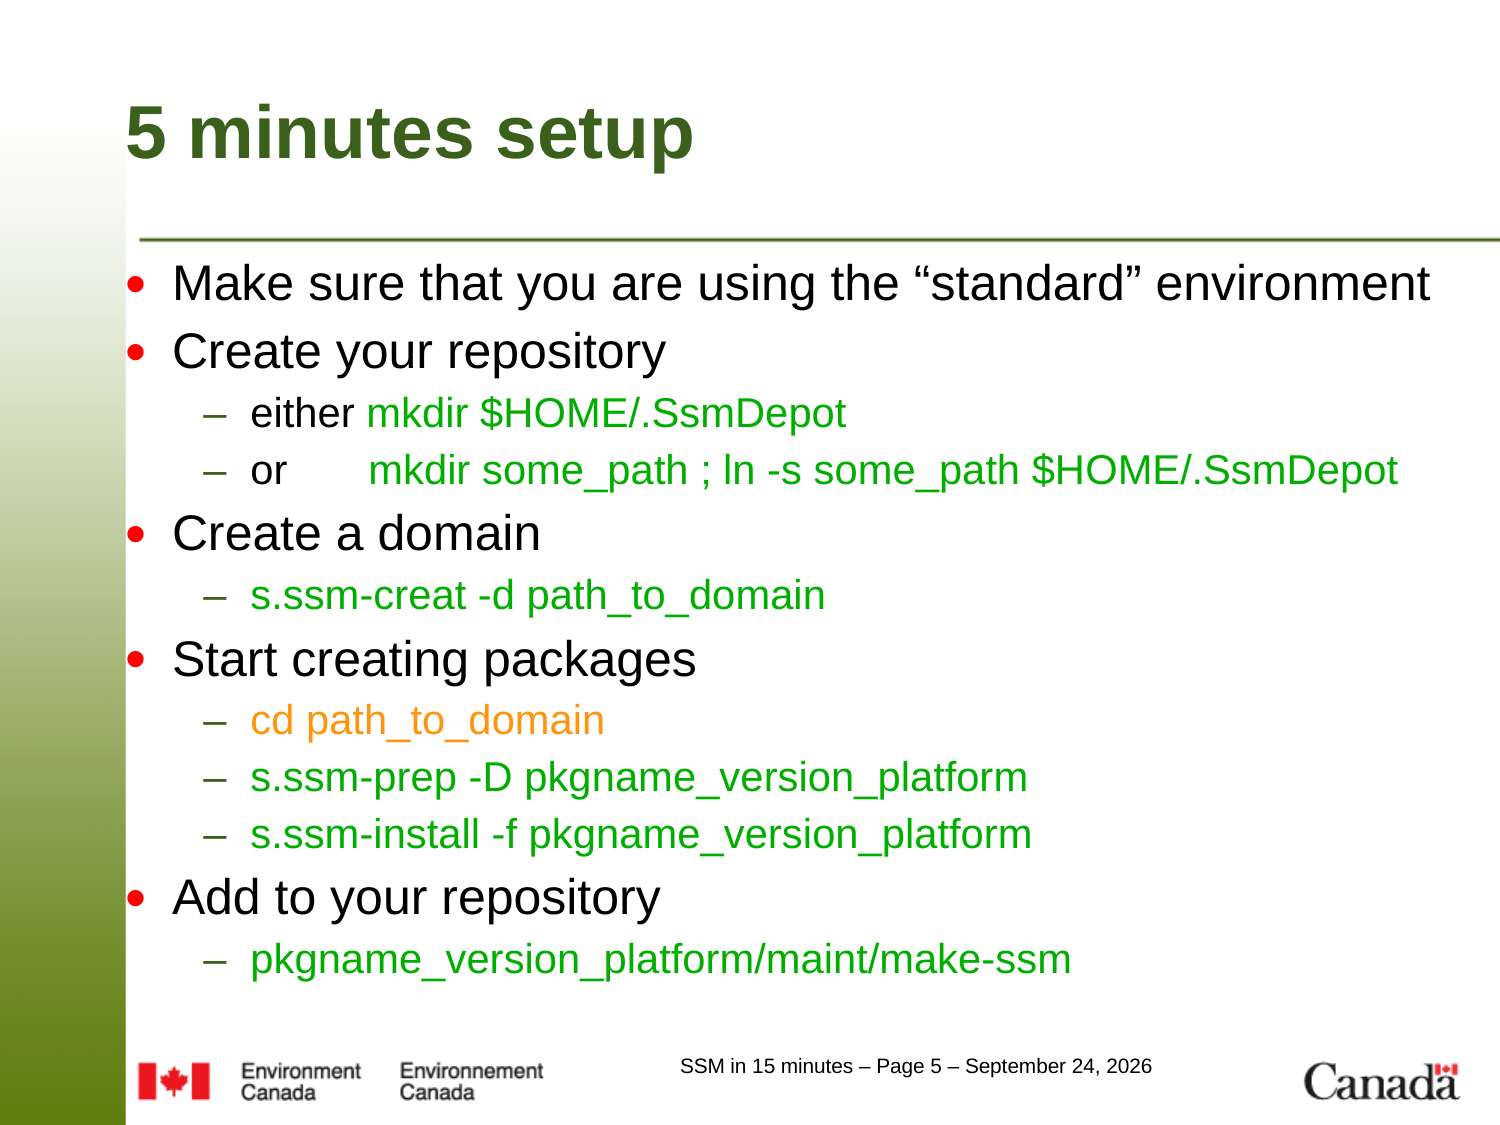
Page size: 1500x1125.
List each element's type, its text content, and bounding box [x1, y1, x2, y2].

list Make sure that you are using the “standard” environment Create your repository either mkdir $HOME/.SsmDepot or mkdir some_path ; ln -s some_path $HOME/.SsmDepot Create a domain s.ssm-creat -d path_to_domain Start creating packages cd path_to_domain s.ssm-prep -D pkgname_version_platform s.ssm-install -f pkgname_version_platform Add to your repository pkgname_version_platform/maint/make-ssm [125, 255, 1463, 1009]
title 5 minutes setup [125, 52, 1463, 213]
picture [0, 0, 1500, 1125]
